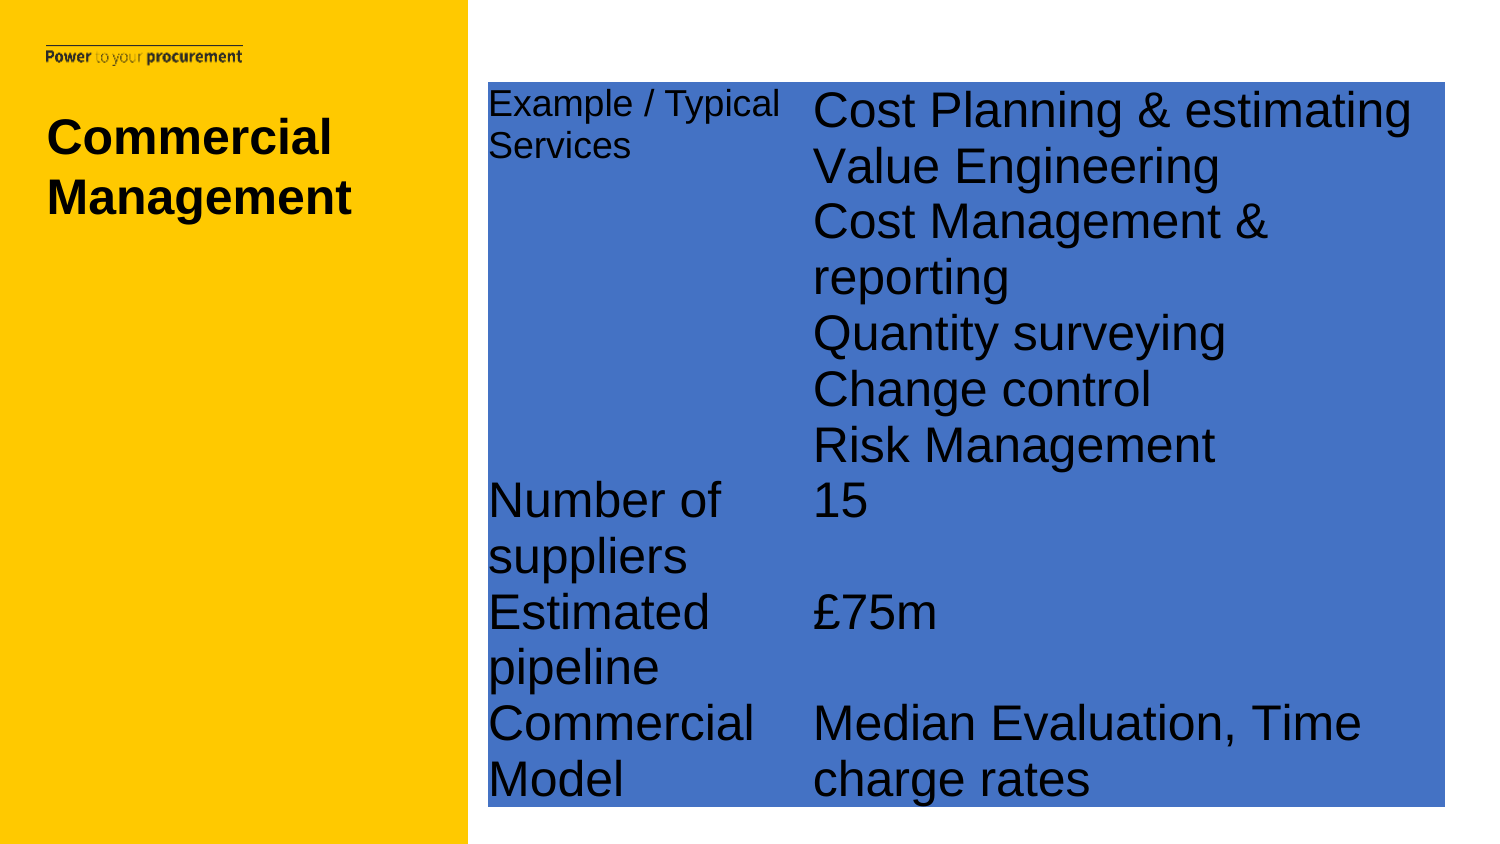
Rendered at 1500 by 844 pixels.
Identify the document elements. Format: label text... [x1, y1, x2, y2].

table_header Example / Typical Services [488, 82, 813, 473]
table_cell Median Evaluation, Time charge rates [813, 696, 1445, 807]
table_cell Estimated pipeline [488, 584, 813, 696]
title Commercial Management [46, 104, 423, 209]
table_cell Commercial Model [488, 696, 813, 807]
table_cell Number of suppliers [488, 473, 813, 584]
table_header Cost Planning & estimating Value Engineering Cost Management & reporting Quantity surveying Change control Risk Management [813, 82, 1445, 473]
table_cell 15 [813, 473, 1445, 584]
table_cell £75m [813, 584, 1445, 696]
